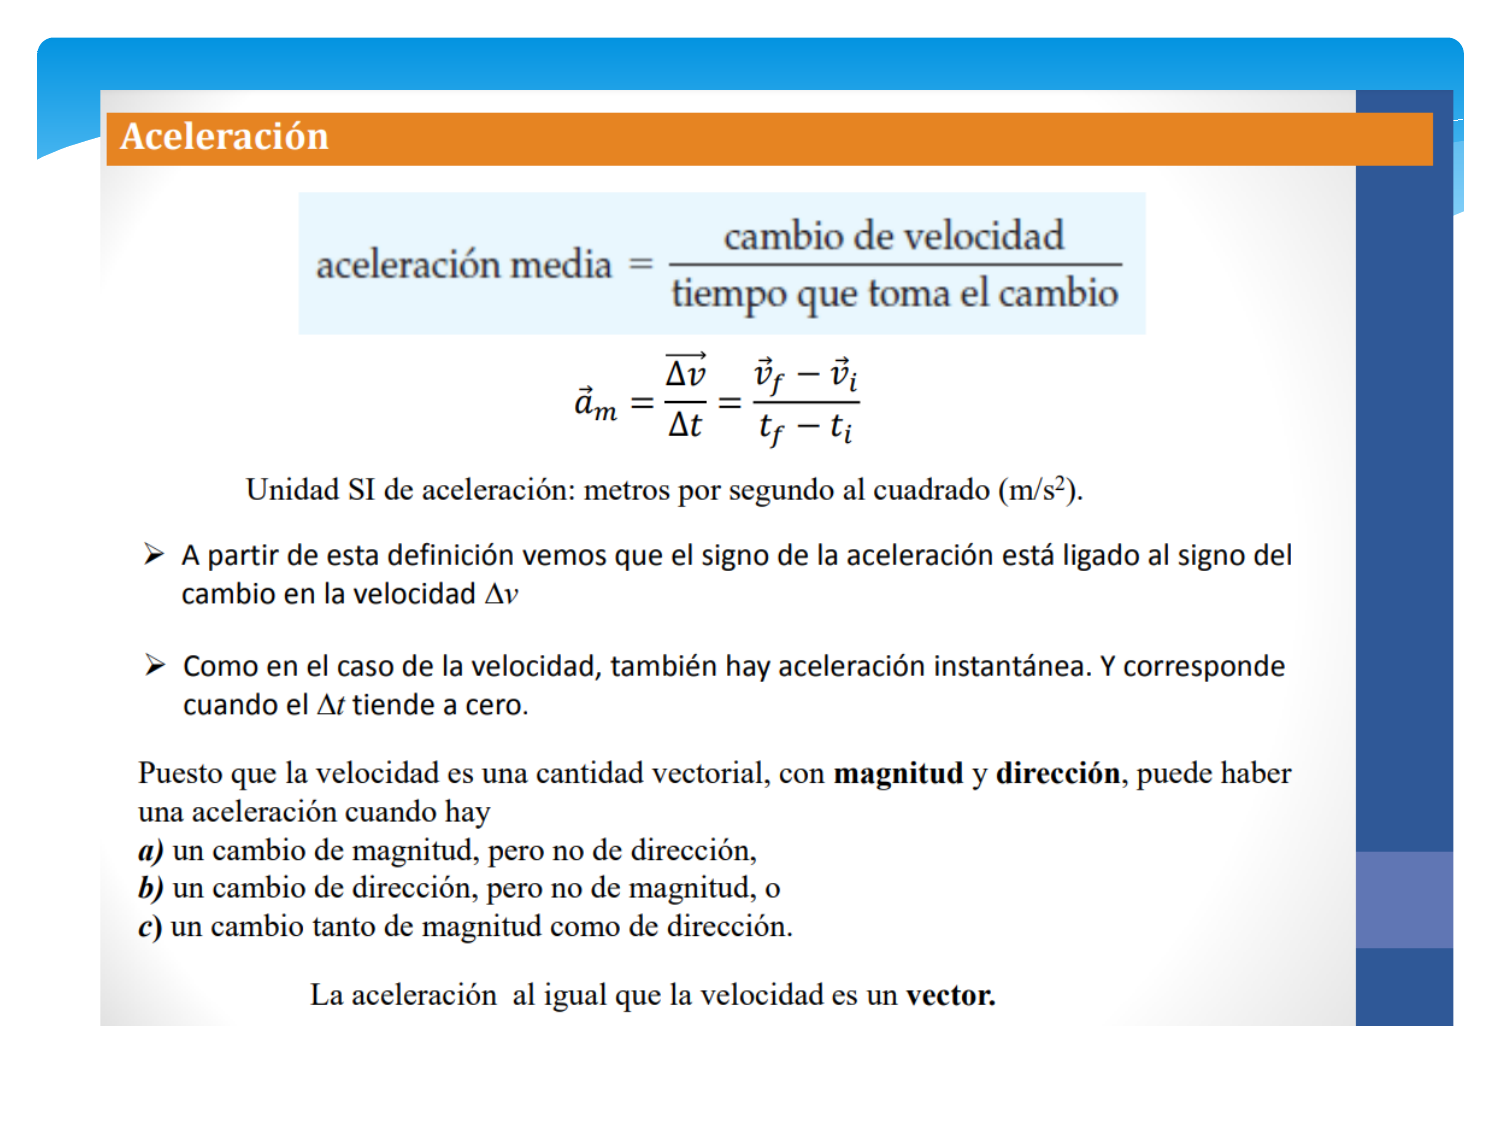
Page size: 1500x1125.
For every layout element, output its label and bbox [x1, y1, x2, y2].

picture [100, 90, 1454, 1026]
